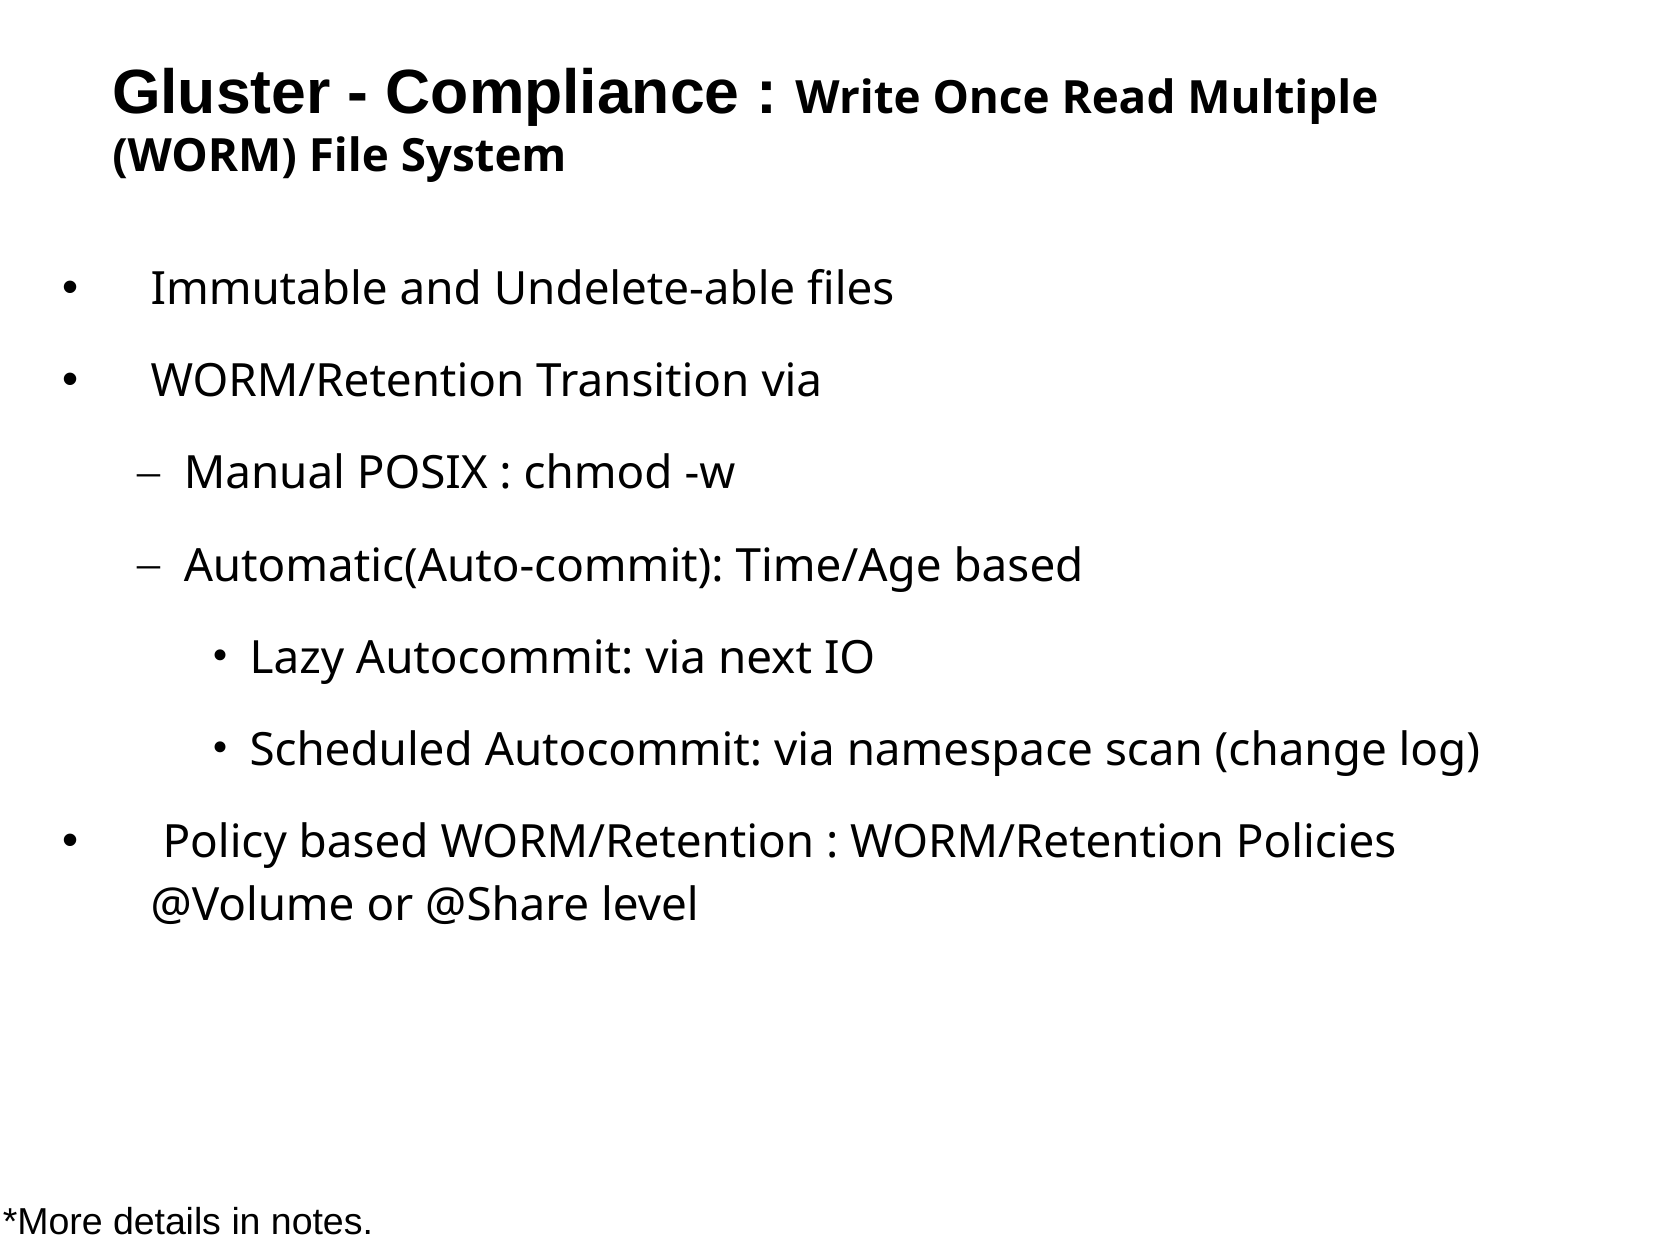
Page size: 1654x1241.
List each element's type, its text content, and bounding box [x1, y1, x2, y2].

text_box Immutable and Undelete-able files WORM/Retention Transition via Manual POSIX : chmod -w Automatic(Auto-commit): Time/Age based Lazy Autocommit: via next IO Scheduled Autocommit: via namespace scan (change log) Policy based WORM/Retention : WORM/Retention Policies @Volume or @Share level [47, 248, 1571, 935]
text_box Gluster - Compliance : Write Once Read Multiple (WORM) File System [76, 19, 1565, 208]
text_box *More details in notes. [0, 1192, 1477, 1241]
